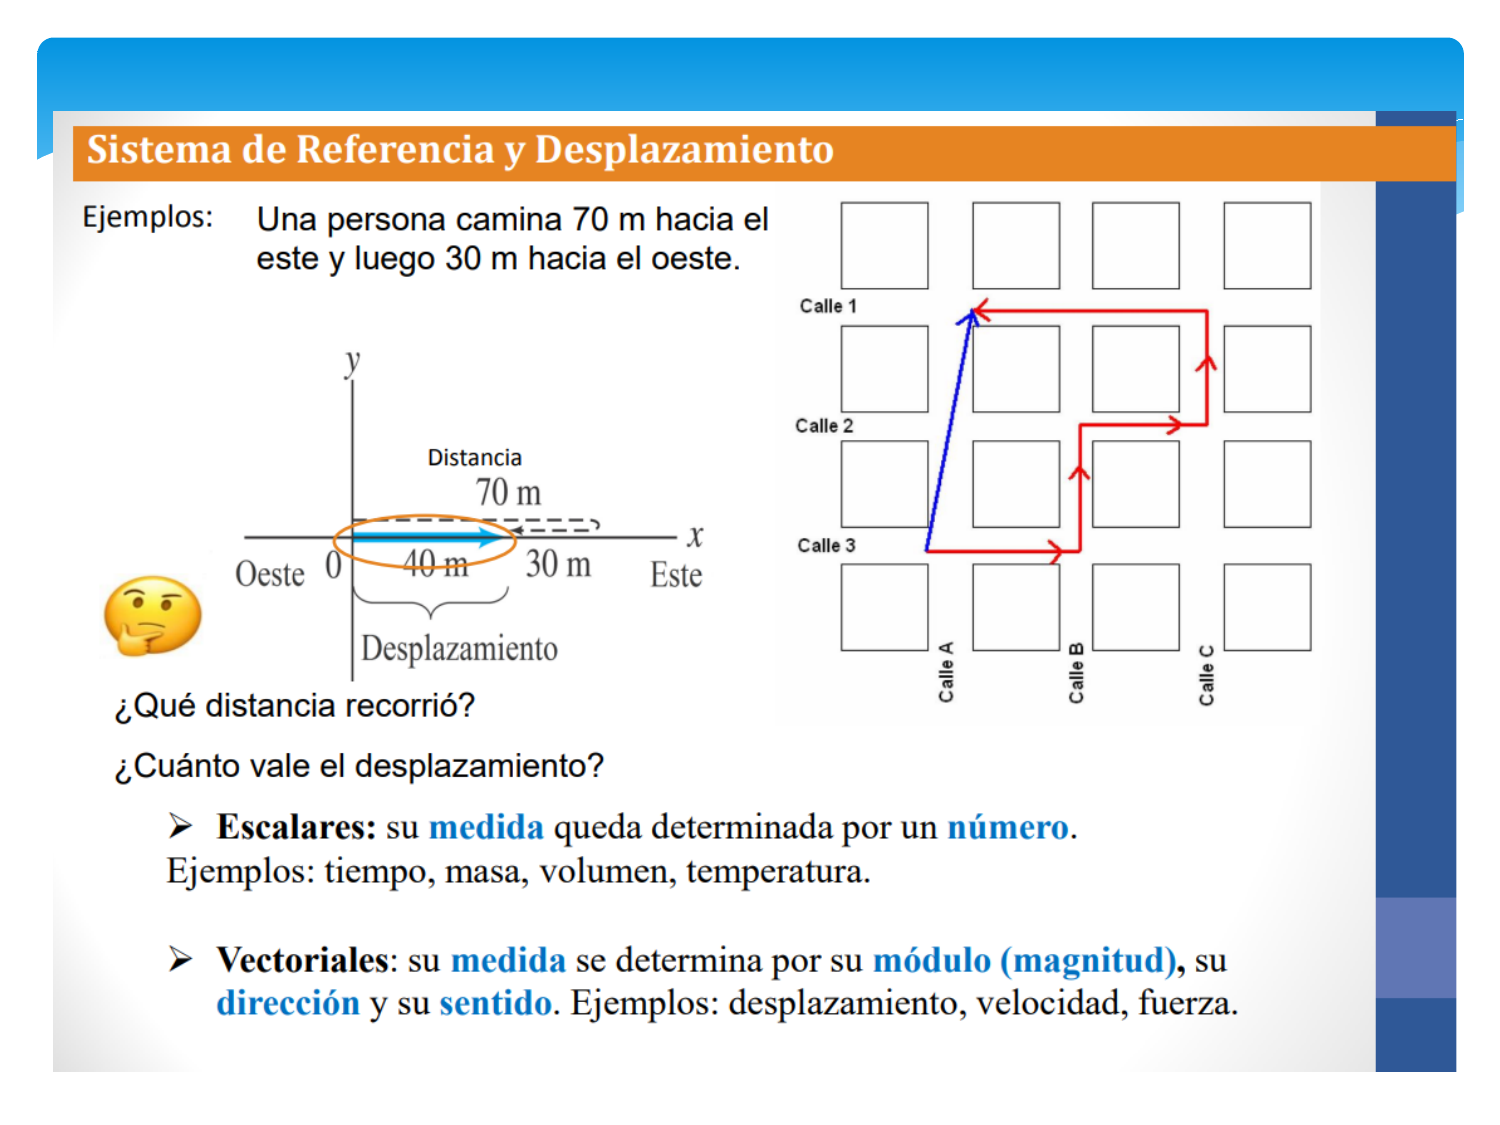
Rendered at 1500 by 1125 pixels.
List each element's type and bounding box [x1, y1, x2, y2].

picture [53, 111, 1457, 1072]
